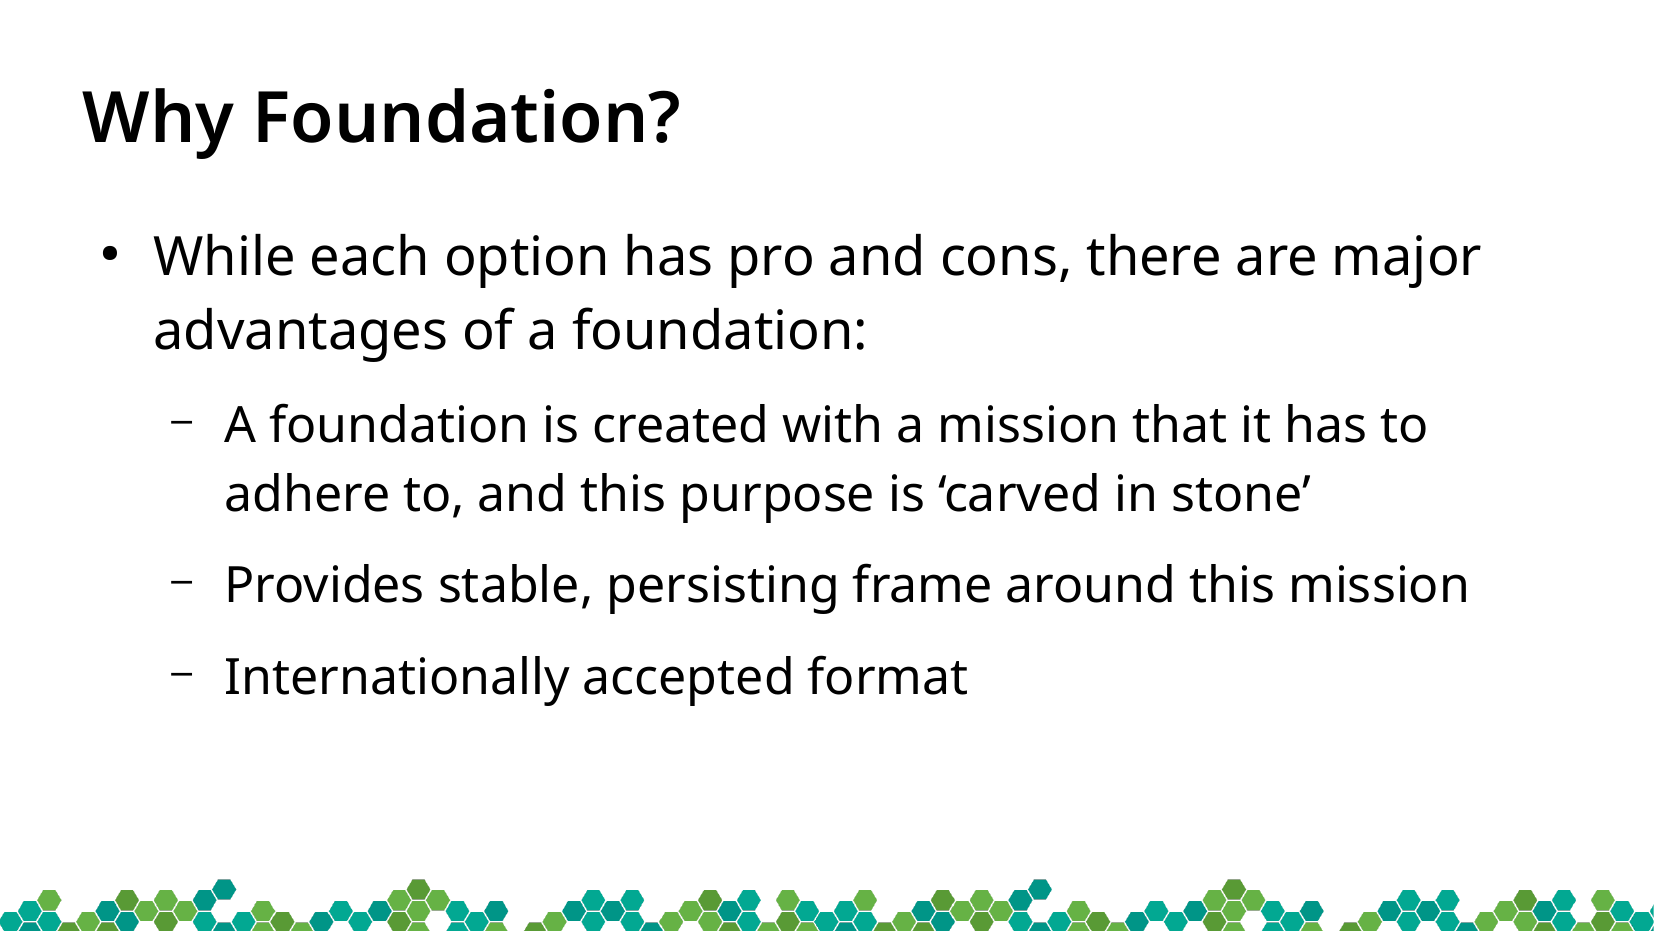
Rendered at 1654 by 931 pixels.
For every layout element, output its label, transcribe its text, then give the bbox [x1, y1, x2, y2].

list While each option has pro and cons, there are major advantages of a foundation: A foundation is created with a mission that it has to adhere to, and this purpose is ‘carved in stone’ Provides stable, persisting frame around this mission Internationally accepted format [82, 217, 1571, 833]
picture [0, 871, 1654, 931]
title Why Foundation? [82, 37, 1571, 193]
